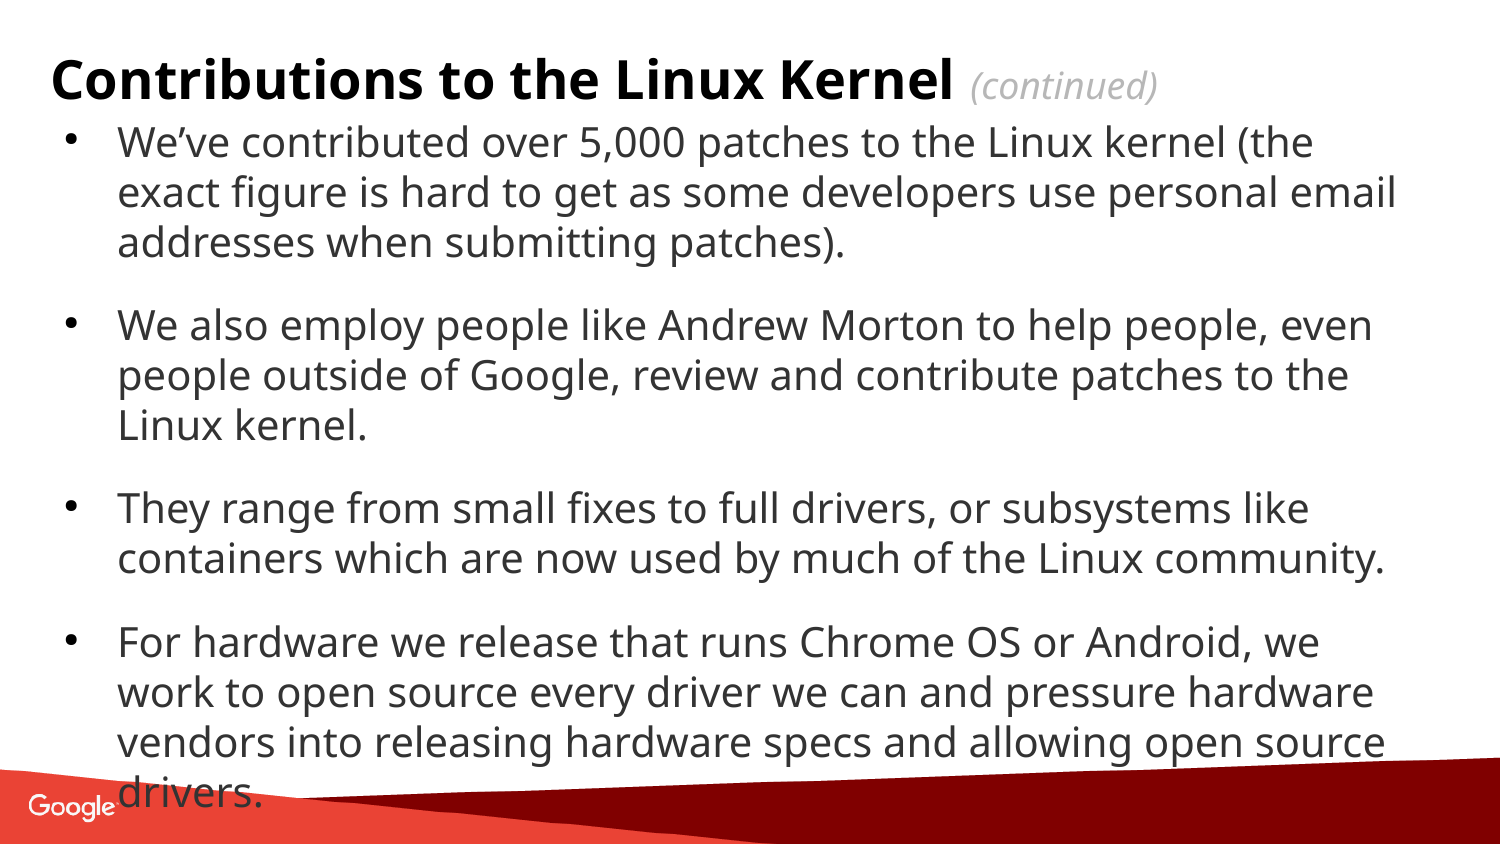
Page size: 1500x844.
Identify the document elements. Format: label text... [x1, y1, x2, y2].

text_box Contributions to the Linux Kernel (continued) [35, 30, 1486, 154]
list We’ve contributed over 5,000 patches to the Linux kernel (the exact figure is hard to get as some developers use personal email addresses when submitting patches). We also employ people like Andrew Morton to help people, even people outside of Google, review and contribute patches to the Linux kernel. They range from small fixes to full drivers, or subsystems like containers which are now used by much of the Linux community. For hardware we release that runs Chrome OS or Android, we work to open source every driver we can and pressure hardware vendors into releasing hardware specs and allowing open source drivers. [31, 100, 1429, 745]
picture [0, 0, 1500, 844]
